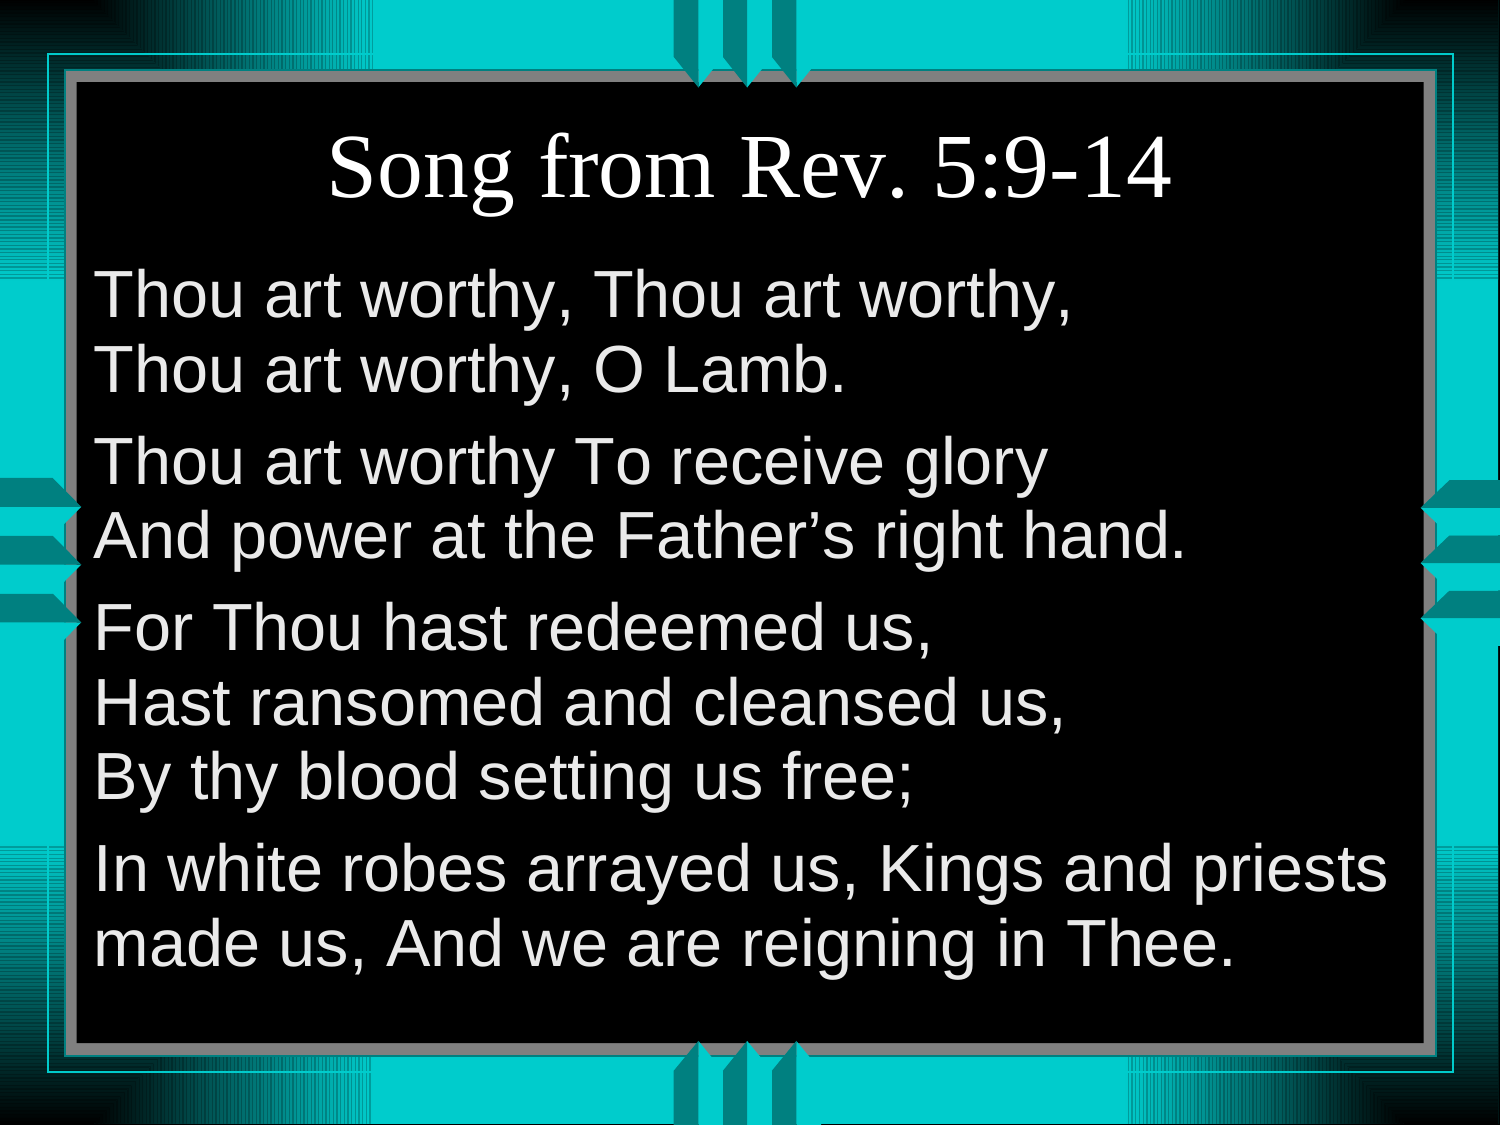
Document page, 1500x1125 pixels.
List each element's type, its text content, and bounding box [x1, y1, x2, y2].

title Song from Rev. 5:9-14 [78, 74, 1422, 225]
text_box Thou art worthy, Thou art worthy, Thou art worthy, O Lamb. Thou art worthy To receive glory And power at the Father’s right hand. For Thou hast redeemed us, Hast ransomed and cleansed us, By thy blood setting us free; In white robes arrayed us, Kings and priests made us, And we are reigning in Thee. [78, 249, 1500, 988]
